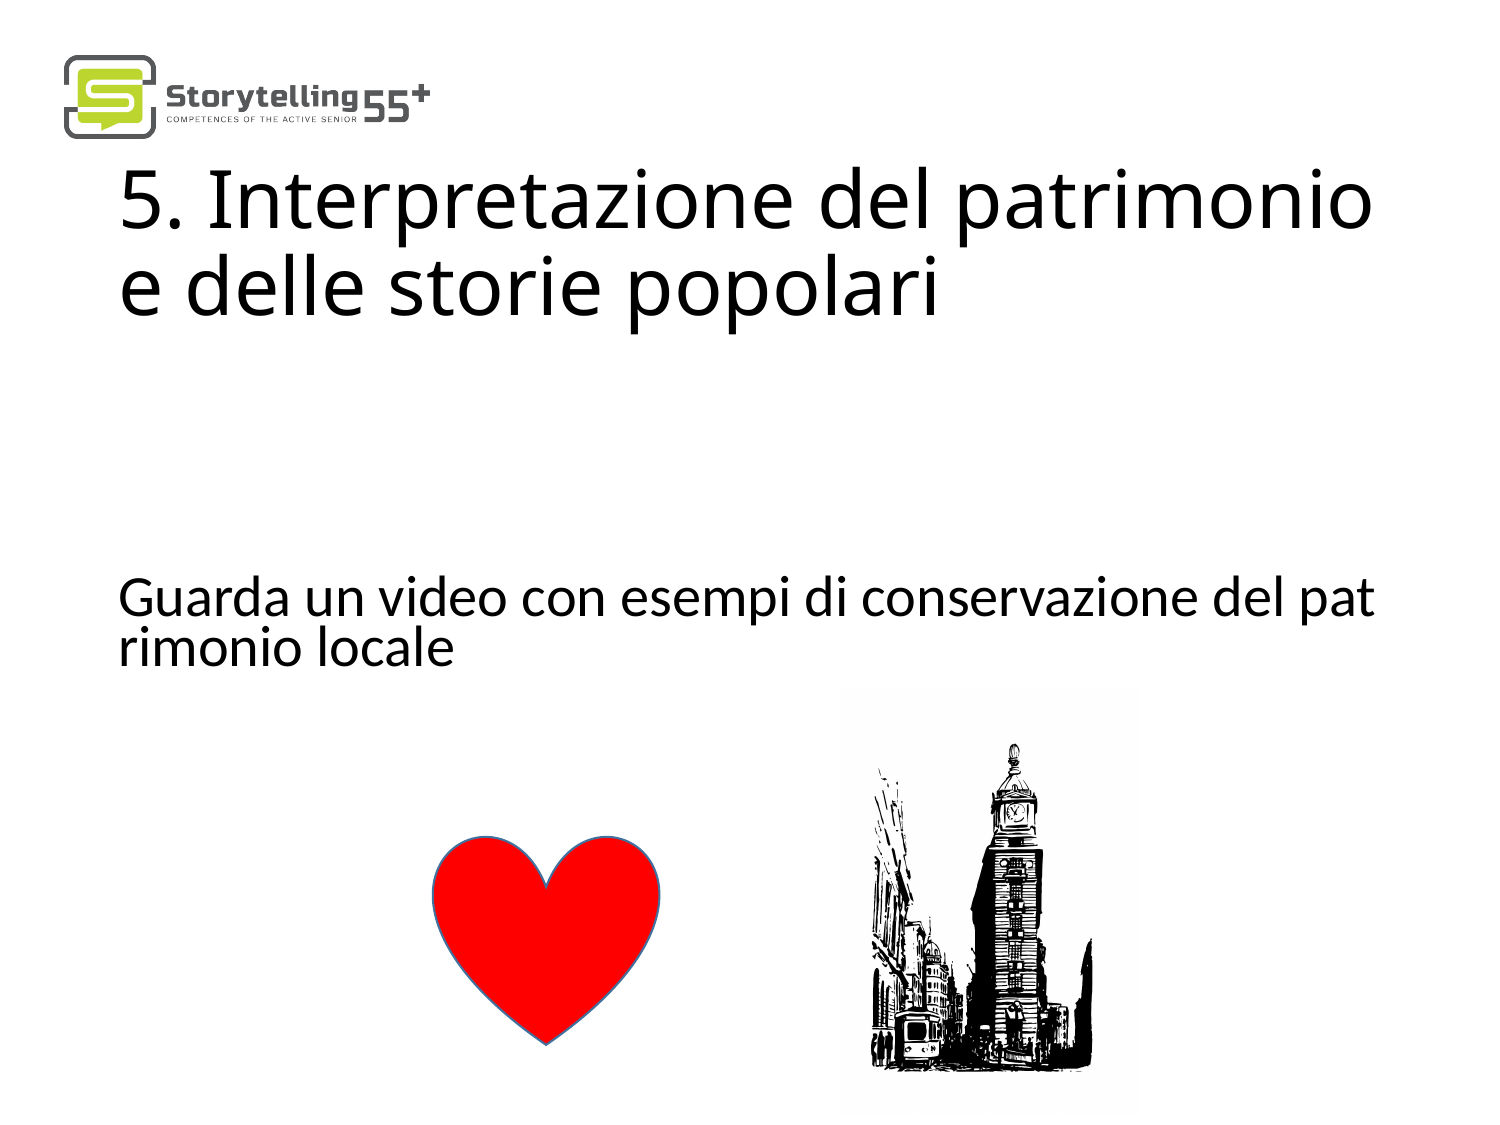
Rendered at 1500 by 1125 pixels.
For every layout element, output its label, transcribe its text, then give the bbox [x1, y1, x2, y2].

title 5. Interpretazione del patrimonio e delle storie popolari [103, 138, 1397, 353]
picture [64, 55, 430, 139]
text_box [432, 836, 660, 1045]
list Guarda un video con esempi di conservazione del patrimonio locale [103, 384, 1397, 1014]
picture [839, 689, 1139, 1114]
